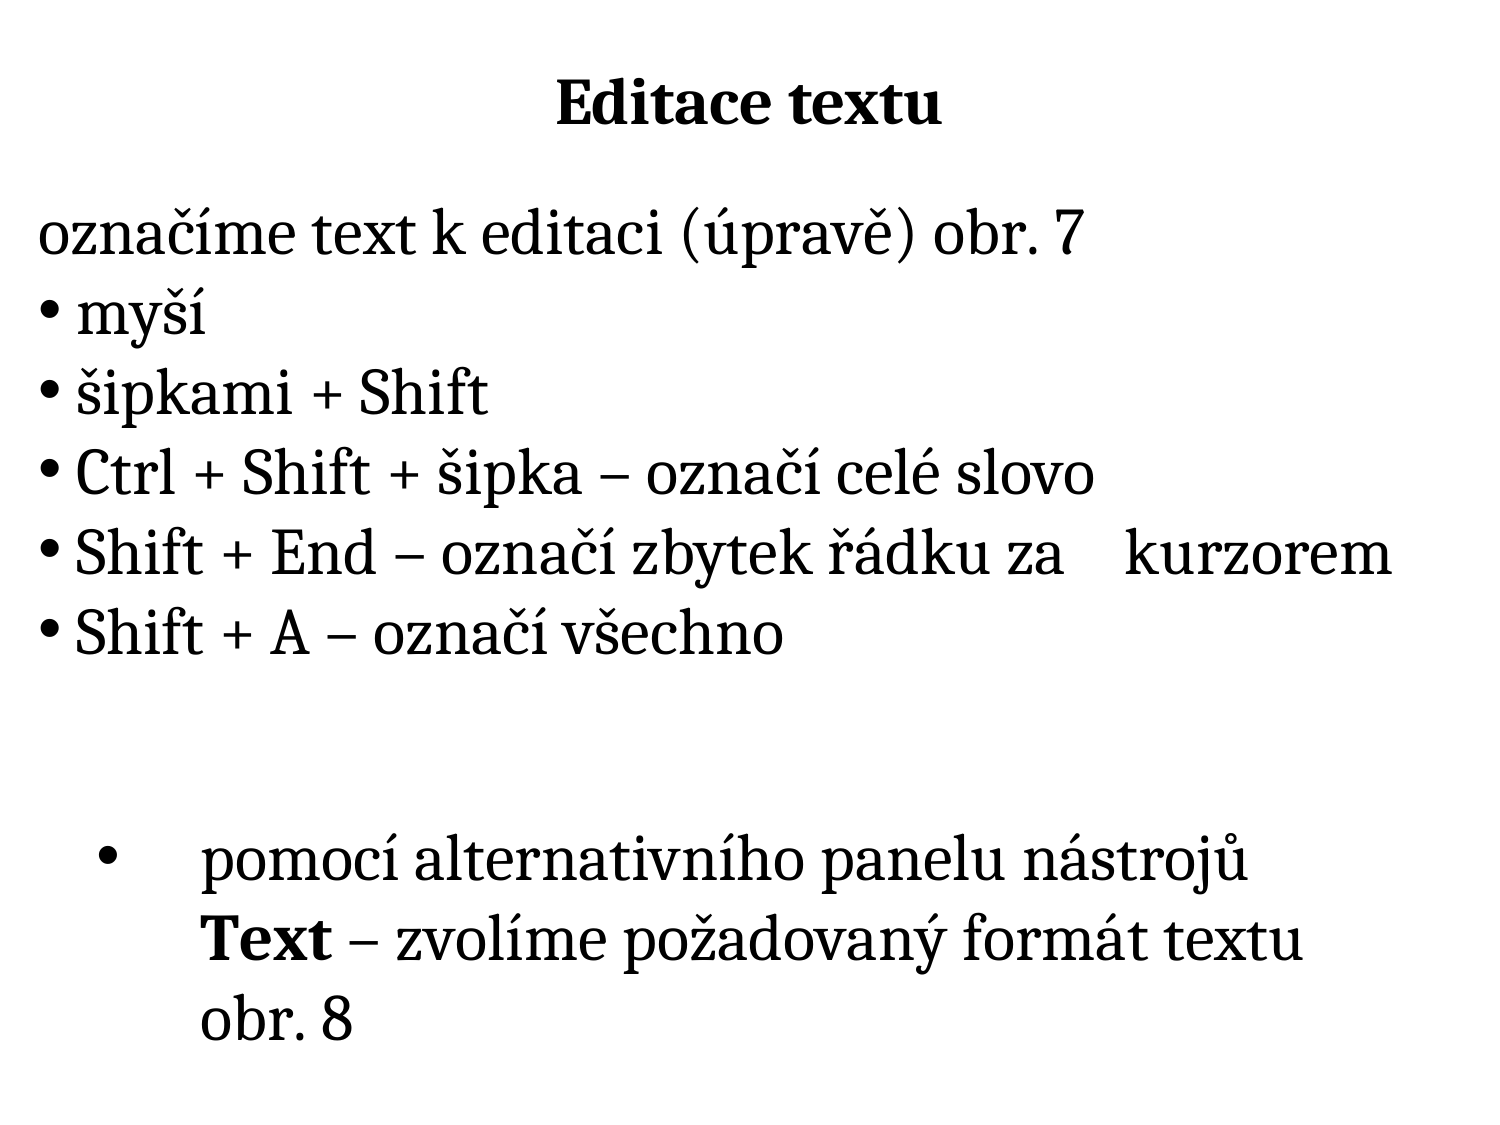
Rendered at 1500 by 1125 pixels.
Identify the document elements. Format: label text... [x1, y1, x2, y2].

text_box pomocí alternativního panelu nástrojů Text – zvolíme požadovaný formát textu obr. 8 [0, 806, 1495, 1062]
text_box označíme text k editaci (úpravě) obr. 7 myší šipkami + Shift Ctrl + Shift + šipka – označí celé slovo Shift + End – označí zbytek řádku za kurzorem Shift + A – označí všechno [0, 180, 1477, 756]
title Editace textu [0, 3, 1500, 192]
